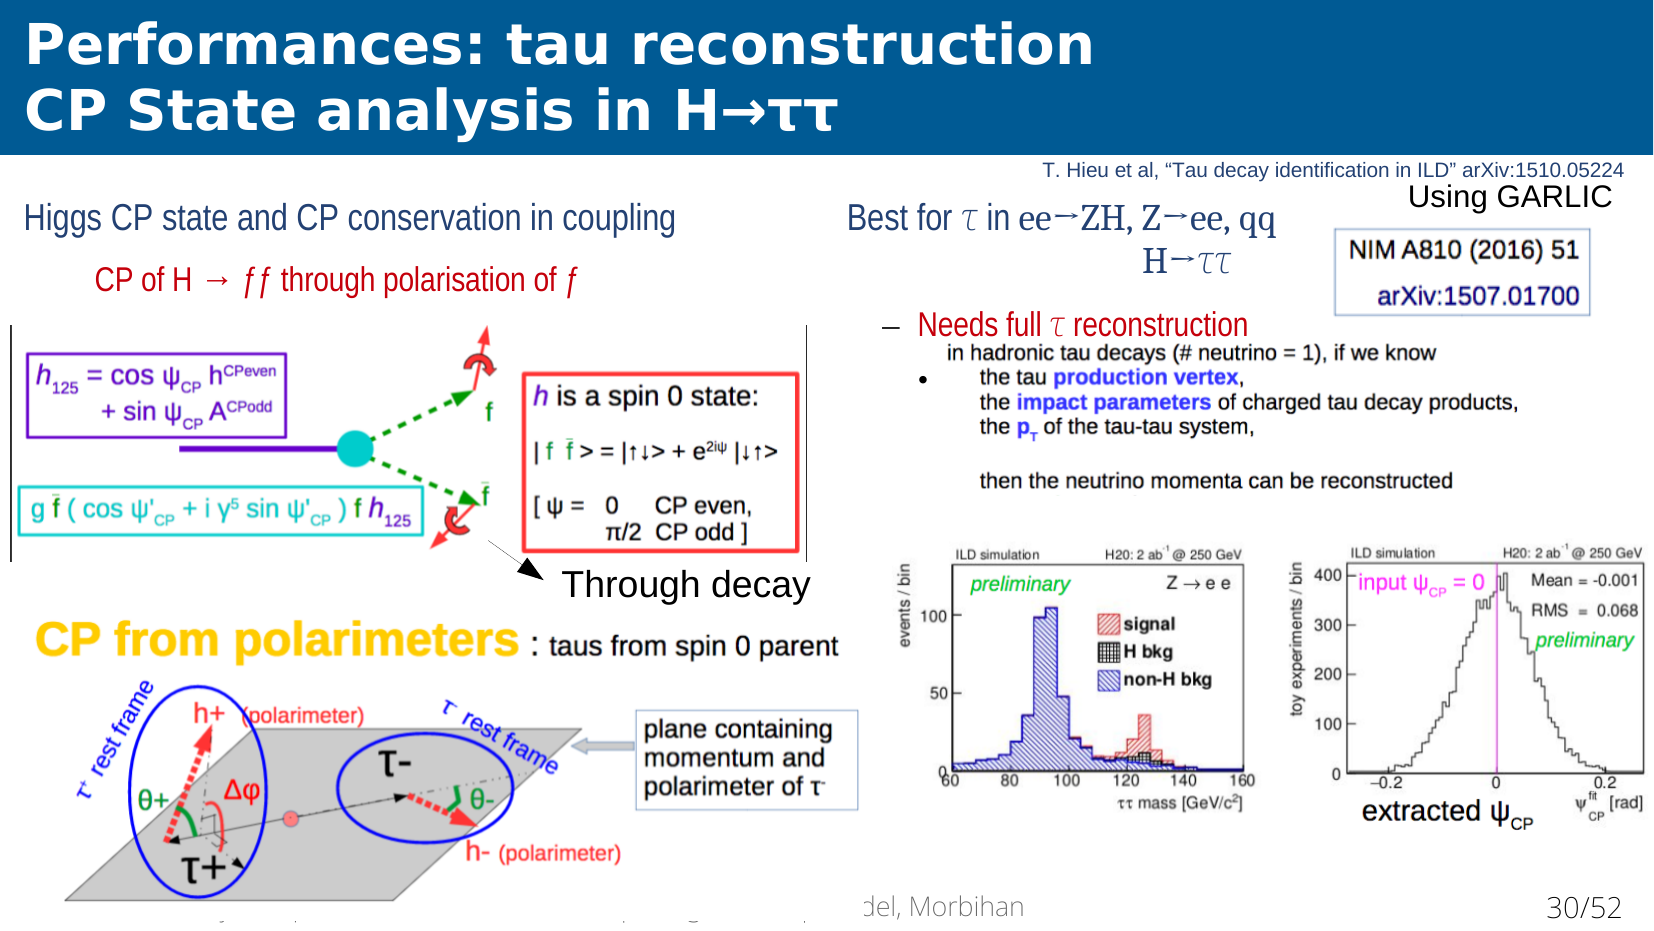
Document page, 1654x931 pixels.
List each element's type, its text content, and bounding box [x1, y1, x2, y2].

list Higgs CP state and CP conservation in coupling CP of H → ƒƒ through polarisation of ƒ [23, 562, 546, 610]
list Higgs CP state and CP conservation in coupling CP of H → ƒƒ through polarisation of ƒ [23, 195, 808, 556]
picture [10, 325, 807, 562]
picture [1331, 222, 1605, 323]
picture [14, 610, 864, 921]
text_box Through decay [546, 556, 827, 614]
picture [945, 338, 1527, 496]
list Best for τ in ee→ZH, Z→ee, qq H→ττ Needs full τ reconstruction [846, 195, 1631, 867]
text_box Using GARLIC [1393, 172, 1629, 222]
picture [1279, 538, 1654, 834]
picture [888, 534, 1273, 820]
title Performances: tau reconstruction CP State analysis in H→ττ [24, 12, 1635, 144]
text_box T. Hieu et al, “Tau decay identification in ILD” arXiv:1510.05224 [1042, 158, 1654, 197]
